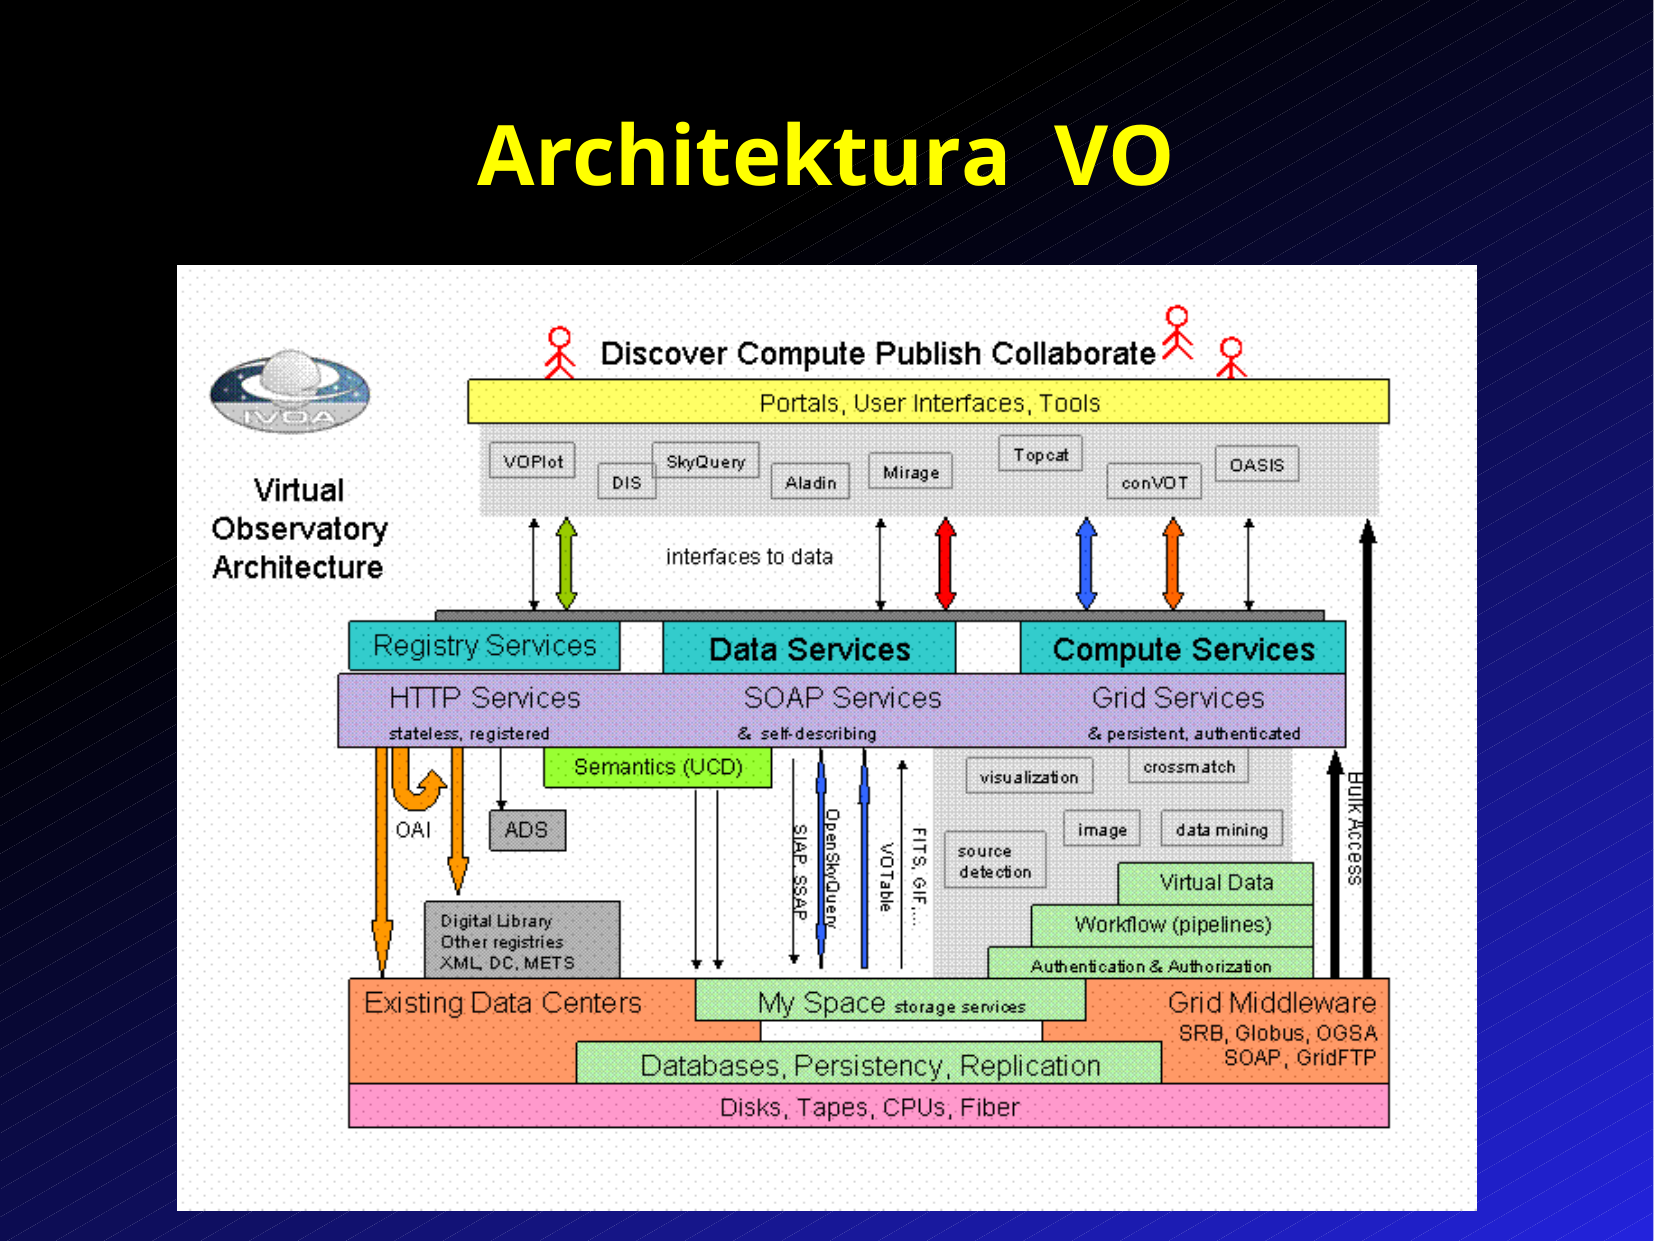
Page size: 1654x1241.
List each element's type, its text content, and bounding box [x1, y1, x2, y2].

title Architektura VO [82, 49, 1571, 257]
picture [177, 265, 1477, 1211]
